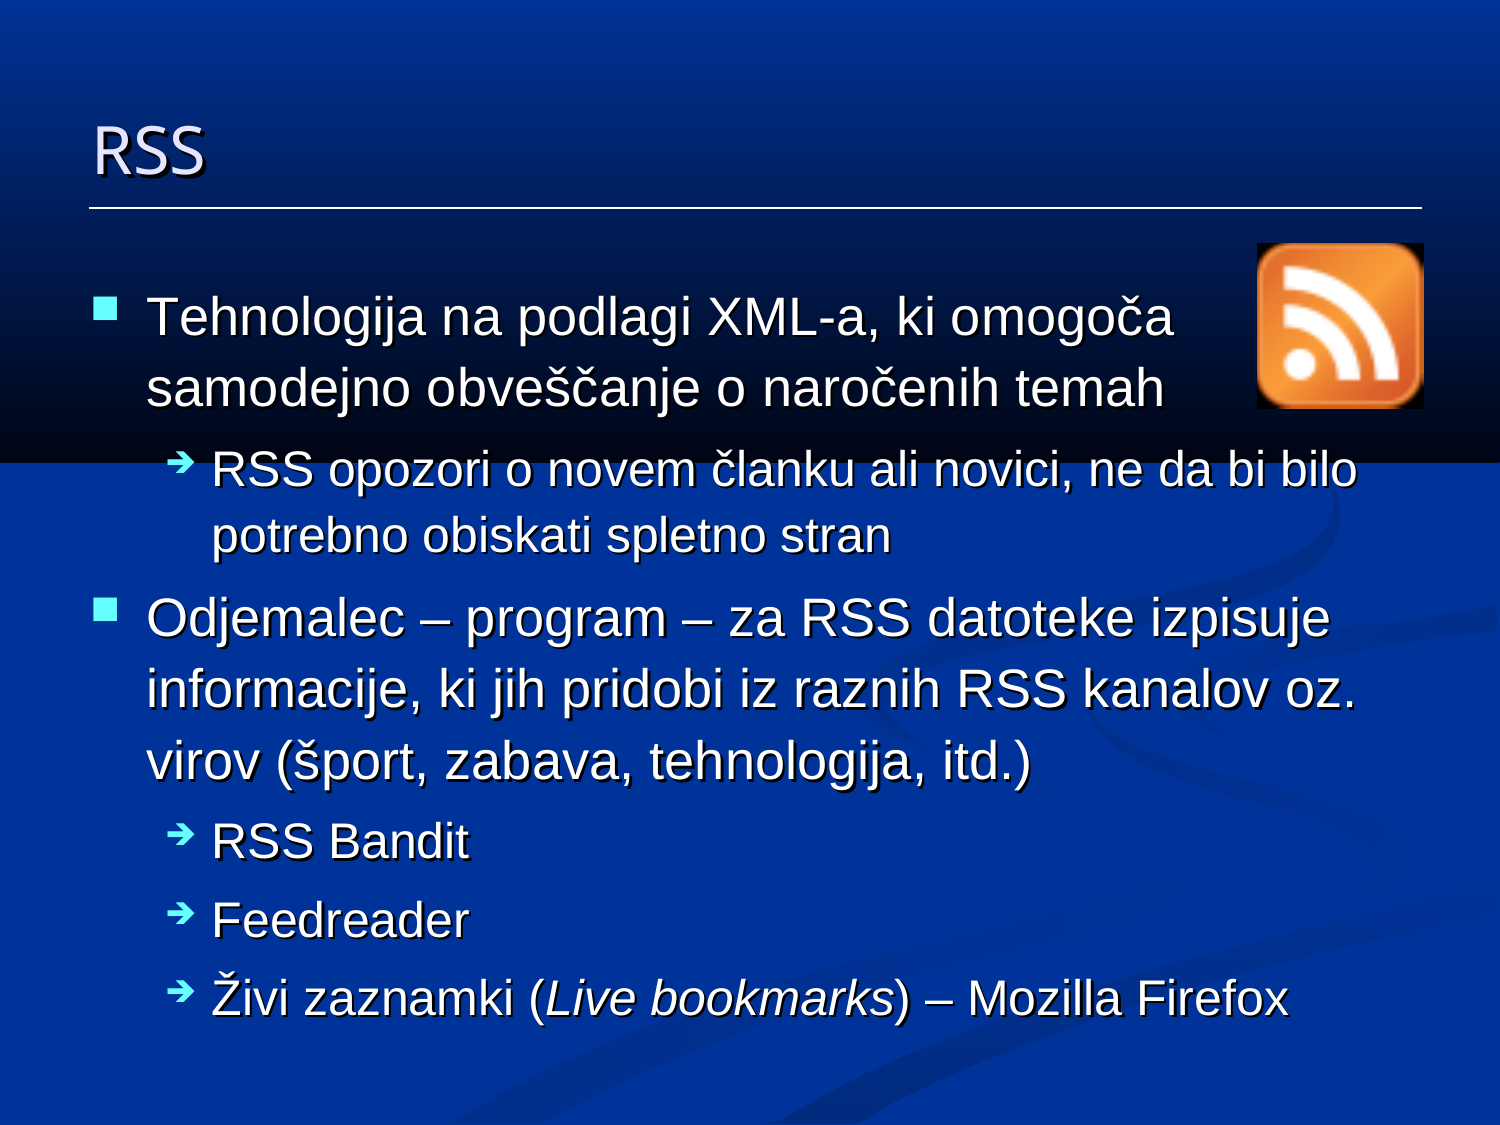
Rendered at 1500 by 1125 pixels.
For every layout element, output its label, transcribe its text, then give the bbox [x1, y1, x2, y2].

text_box RSS [76, 54, 1471, 242]
list Tehnologija na podlagi XML-a, ki omogoča samodejno obveščanje o naročenih temah RSS opozori o novem članku ali novici, ne da bi bilo potrebno obiskati spletno stran Odjemalec – program – za RSS datoteke izpisuje informacije, ki jih pridobi iz raznih RSS kanalov oz. virov (šport, zabava, tehnologija, itd.) RSS Bandit Feedreader Živi zaznamki (Live bookmarks) – Mozilla Firefox [75, 267, 1447, 1094]
picture [1257, 243, 1424, 409]
